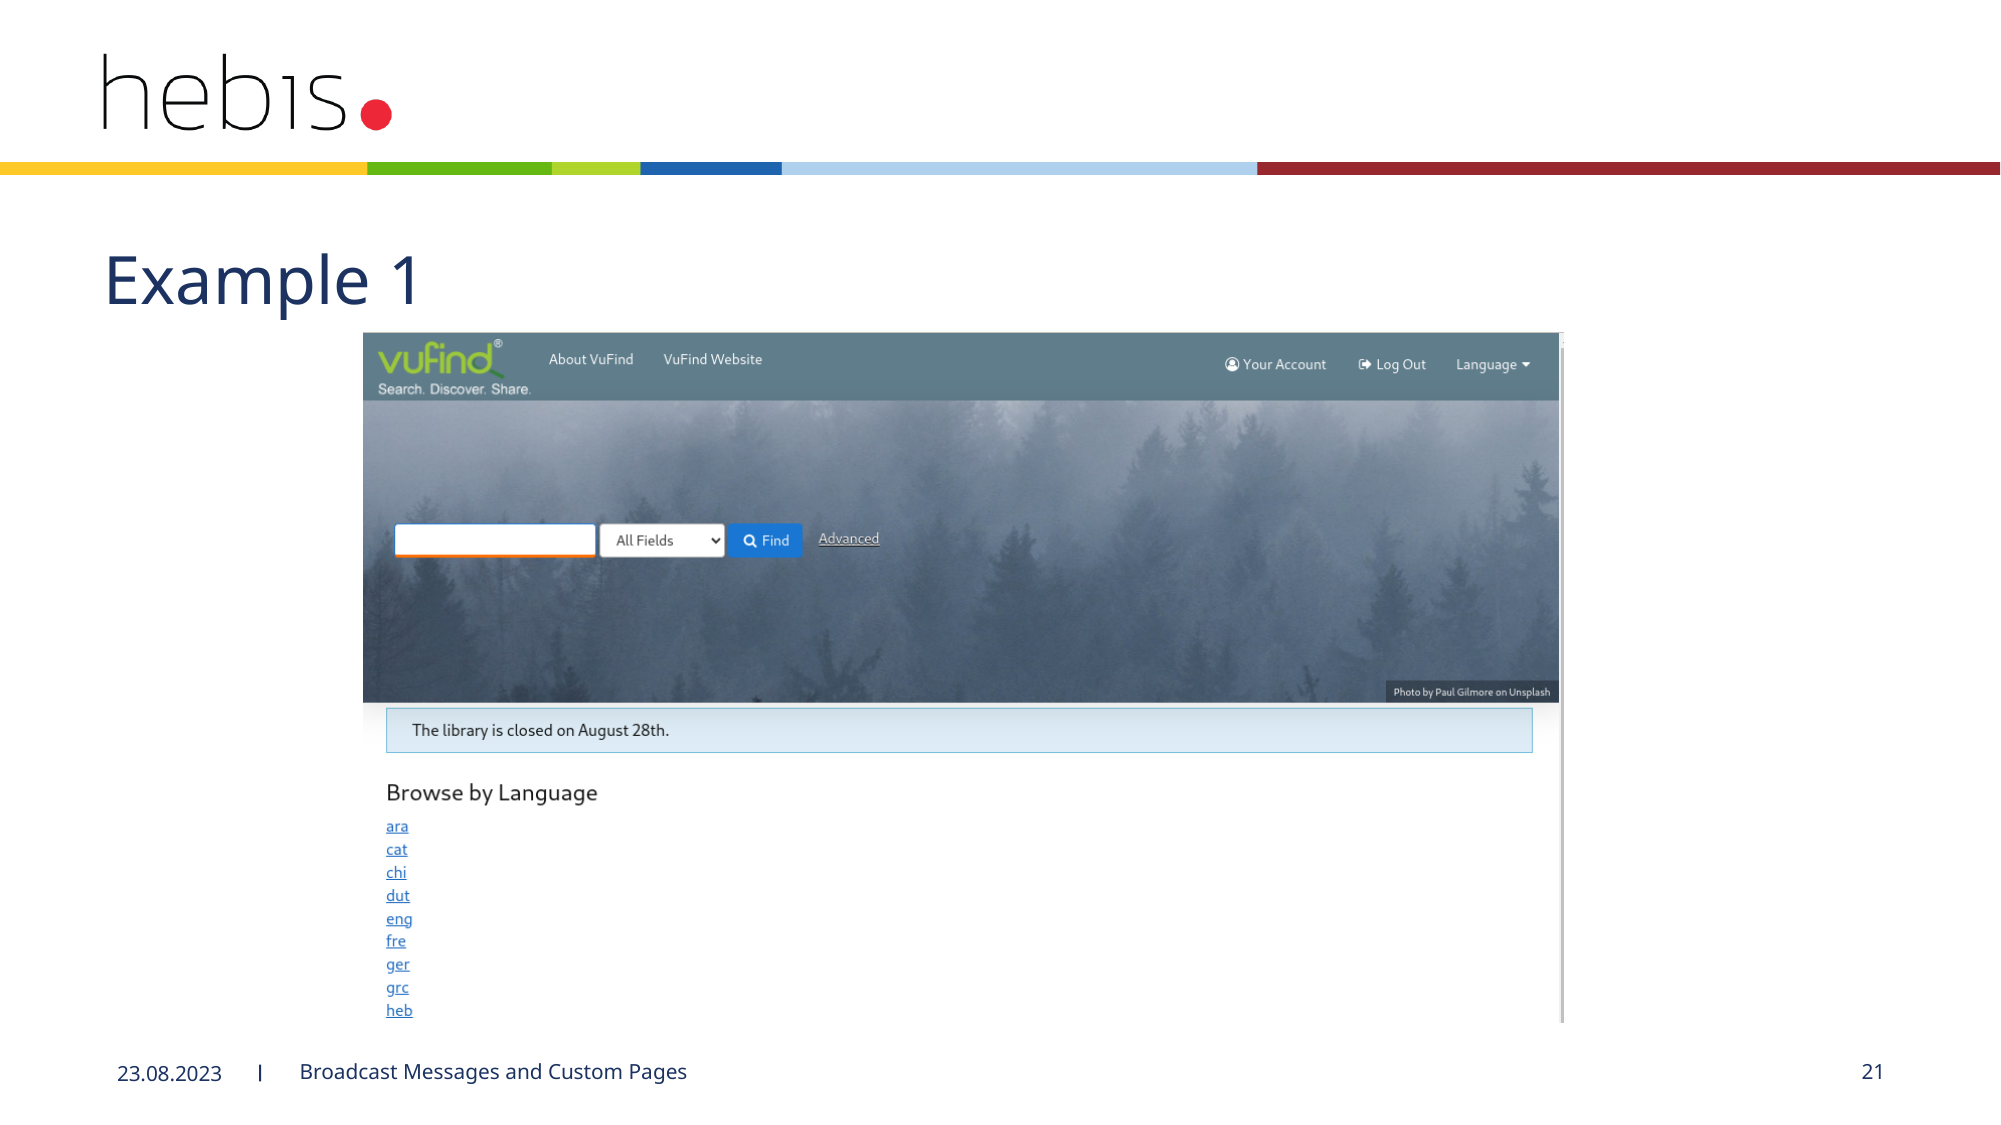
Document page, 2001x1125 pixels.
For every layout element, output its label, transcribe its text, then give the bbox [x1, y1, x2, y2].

picture [363, 332, 1564, 1023]
picture [0, 0, 2001, 248]
slide_number 23.08.2023 [102, 1042, 271, 1103]
list Example 1 [97, 242, 1581, 313]
